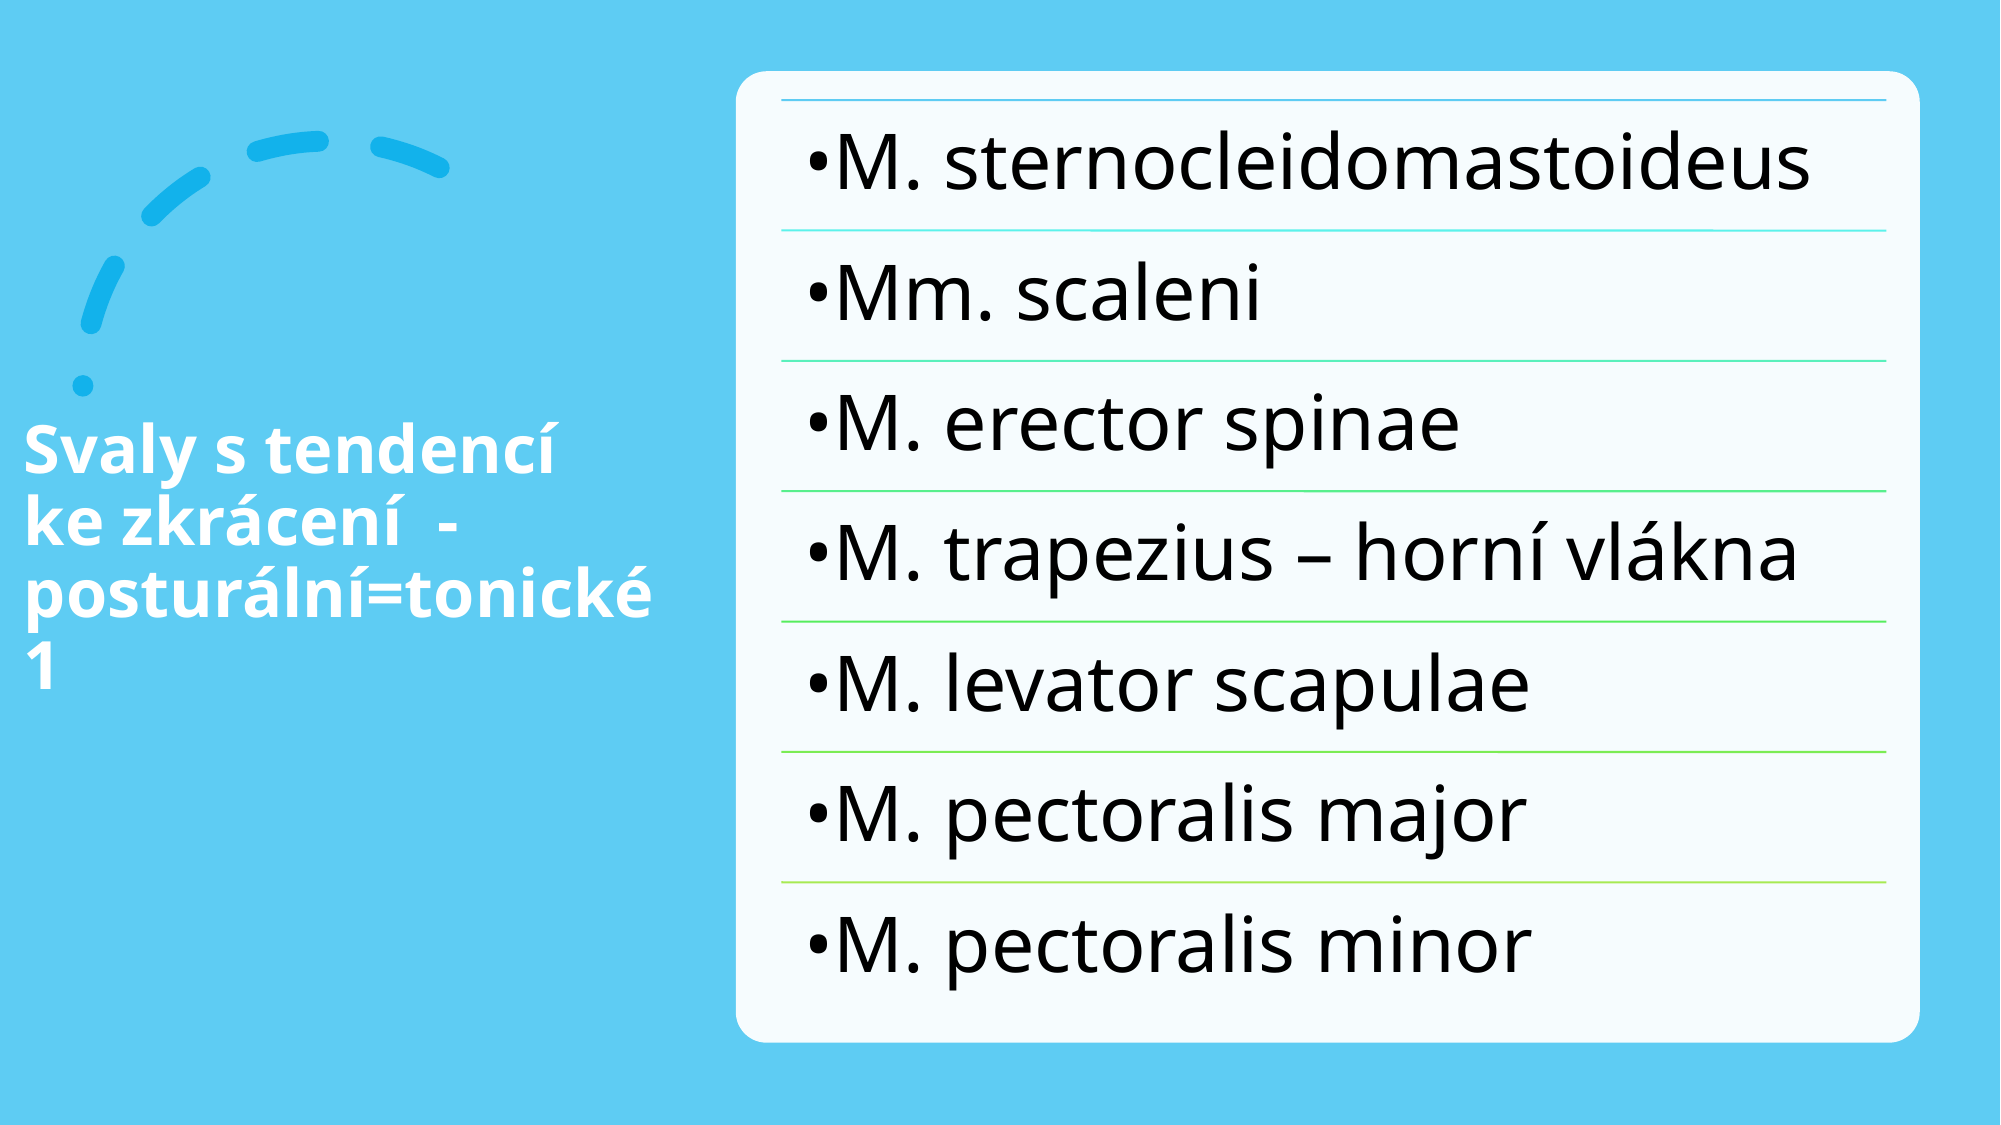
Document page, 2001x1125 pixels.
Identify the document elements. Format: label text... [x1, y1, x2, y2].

title Svaly s tendencí ke zkrácení - posturální=tonické 1 [9, 100, 693, 1020]
text_box •M. levator scapulae [781, 621, 1887, 750]
text_box •M. sternocleidomastoideus [781, 100, 1887, 229]
text_box [0, 0, 2000, 1125]
text_box •M. erector spinae [781, 360, 1887, 490]
text_box •M. pectoralis major [781, 751, 1887, 881]
text_box •M. pectoralis minor [781, 882, 1887, 1013]
text_box •Mm. scaleni [781, 230, 1887, 359]
text_box •M. trapezius – horní vlákna [781, 491, 1887, 620]
